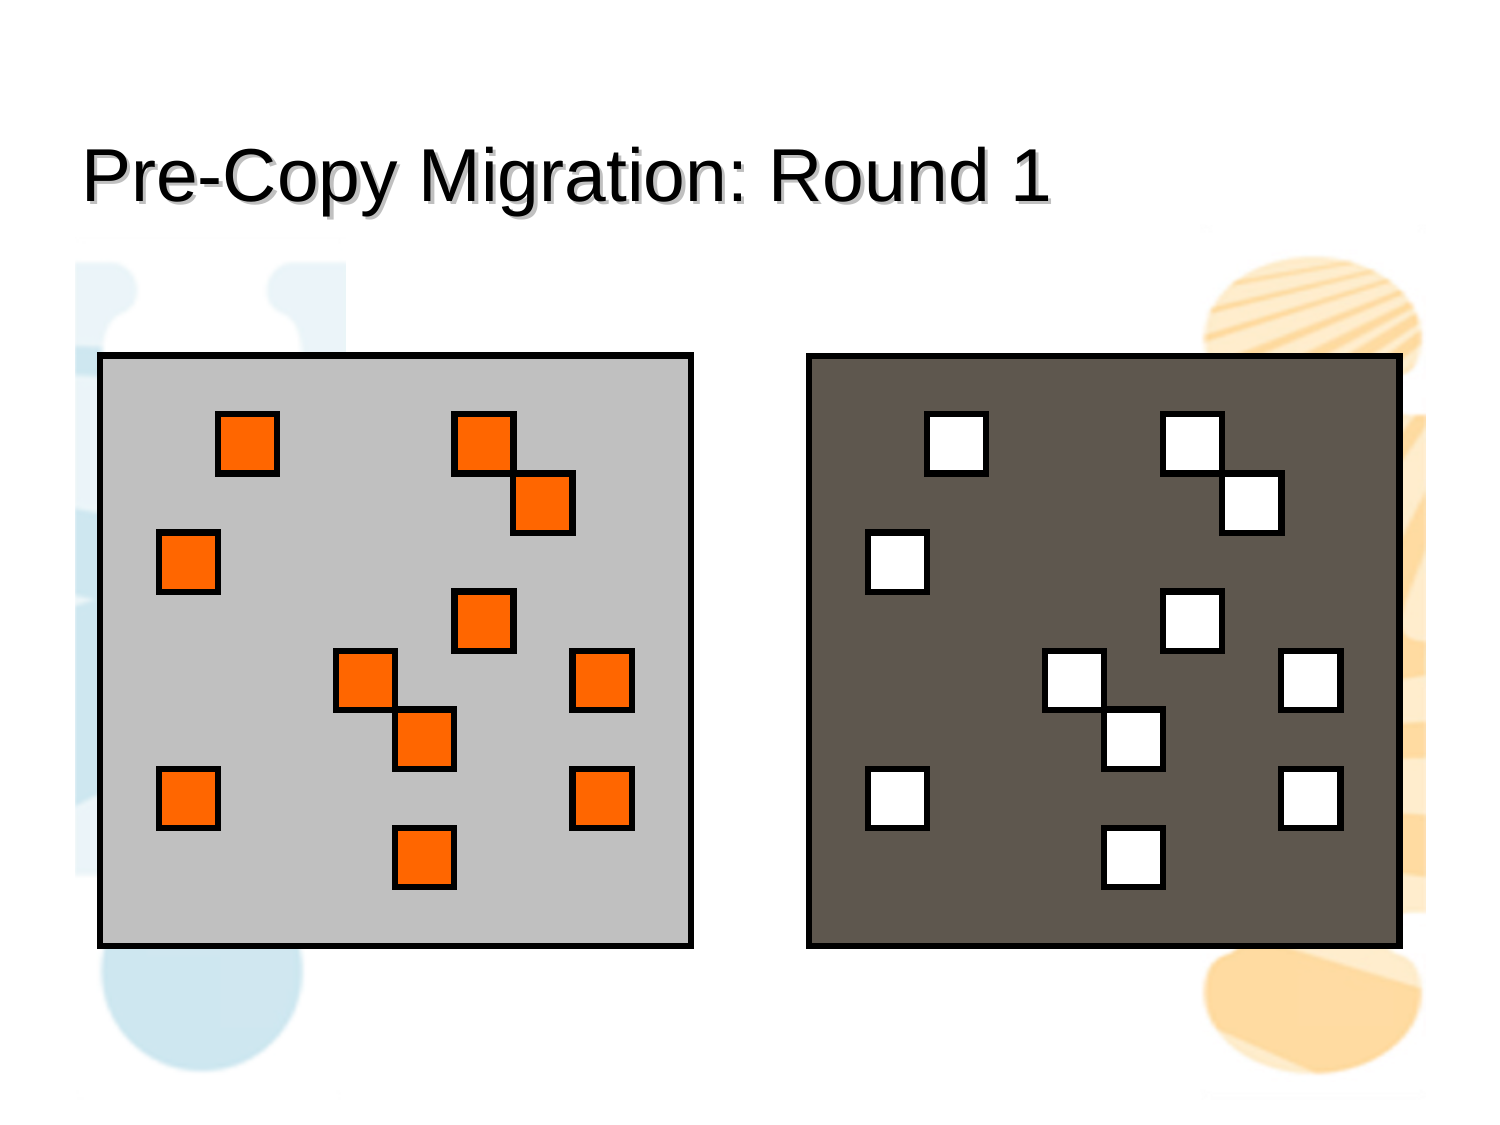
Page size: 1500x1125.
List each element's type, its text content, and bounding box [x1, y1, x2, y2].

title Pre-Copy Migration: Round 1 [66, 37, 1342, 225]
text_box [100, 355, 691, 947]
picture [1200, 224, 1426, 1100]
text_box [808, 355, 1400, 947]
picture [75, 237, 346, 1100]
